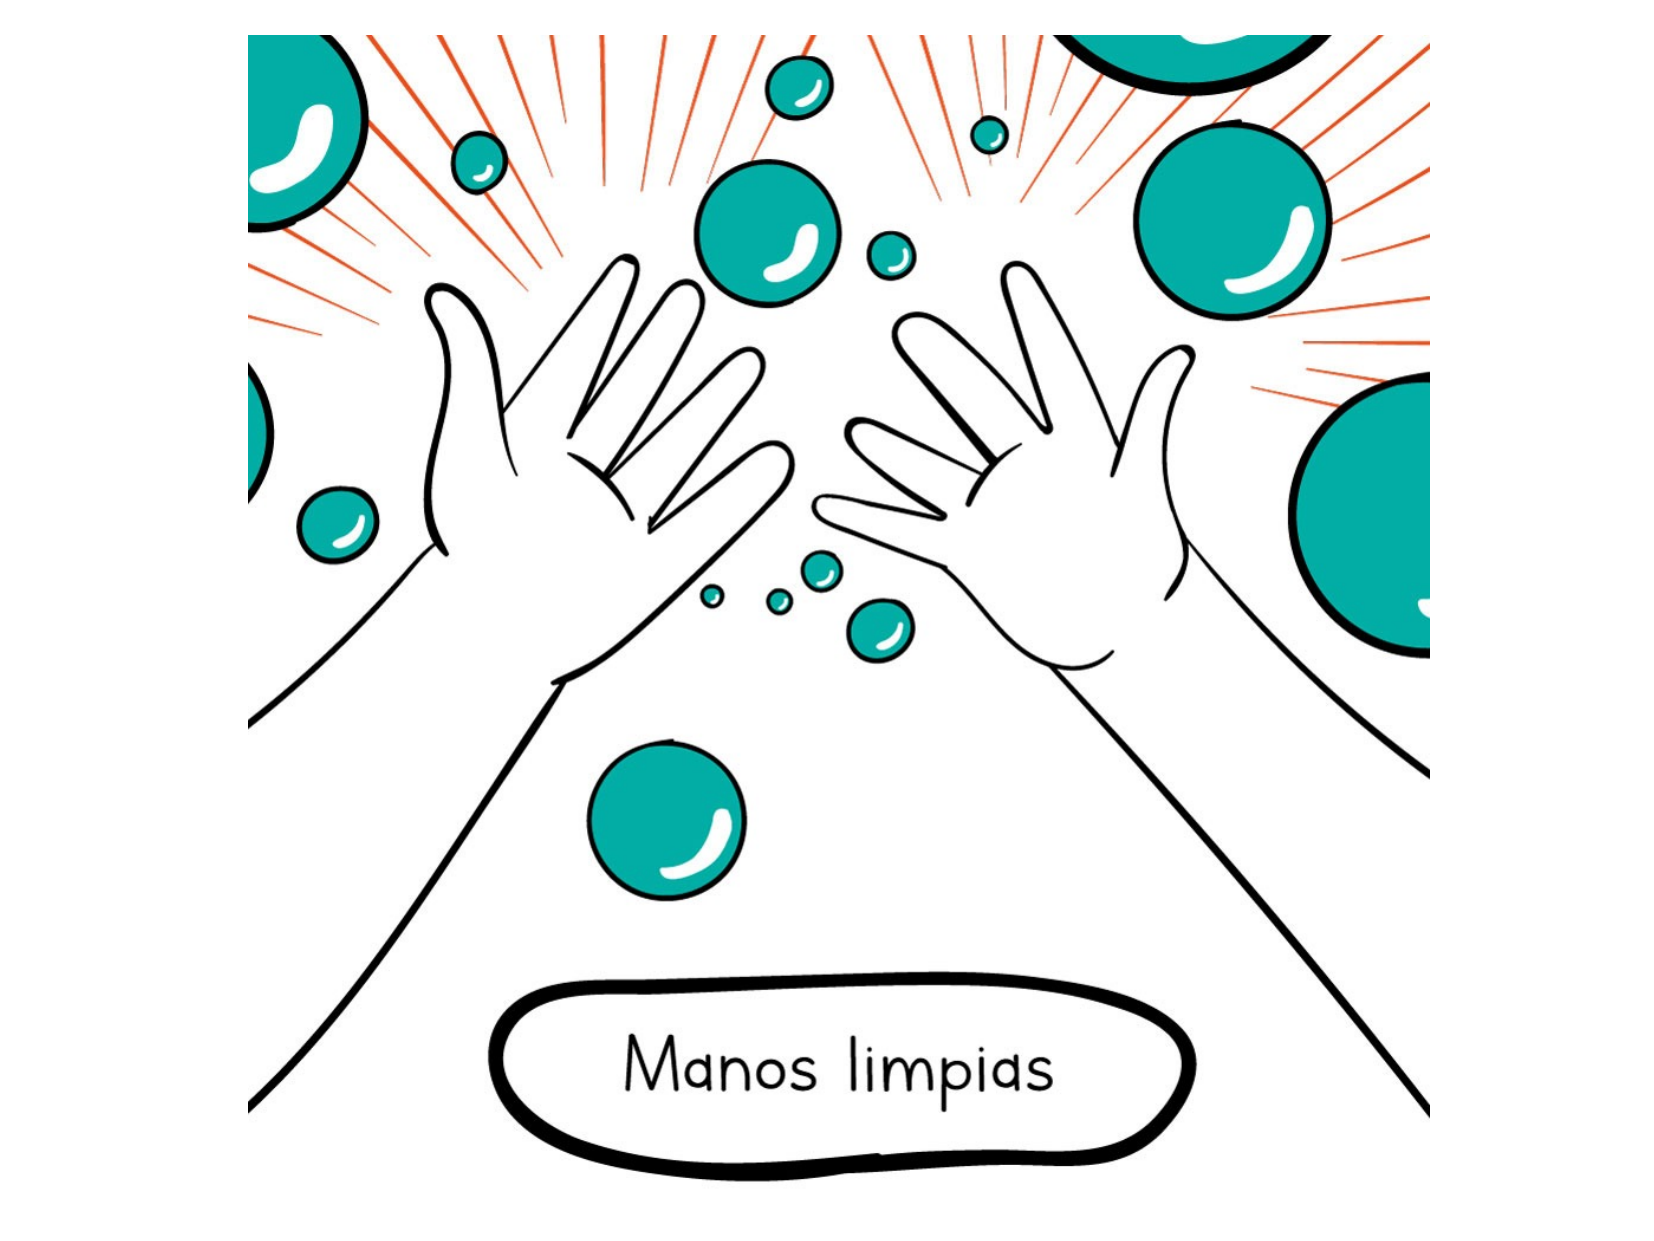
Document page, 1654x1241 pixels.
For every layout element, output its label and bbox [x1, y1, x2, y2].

picture [248, 35, 1430, 1217]
